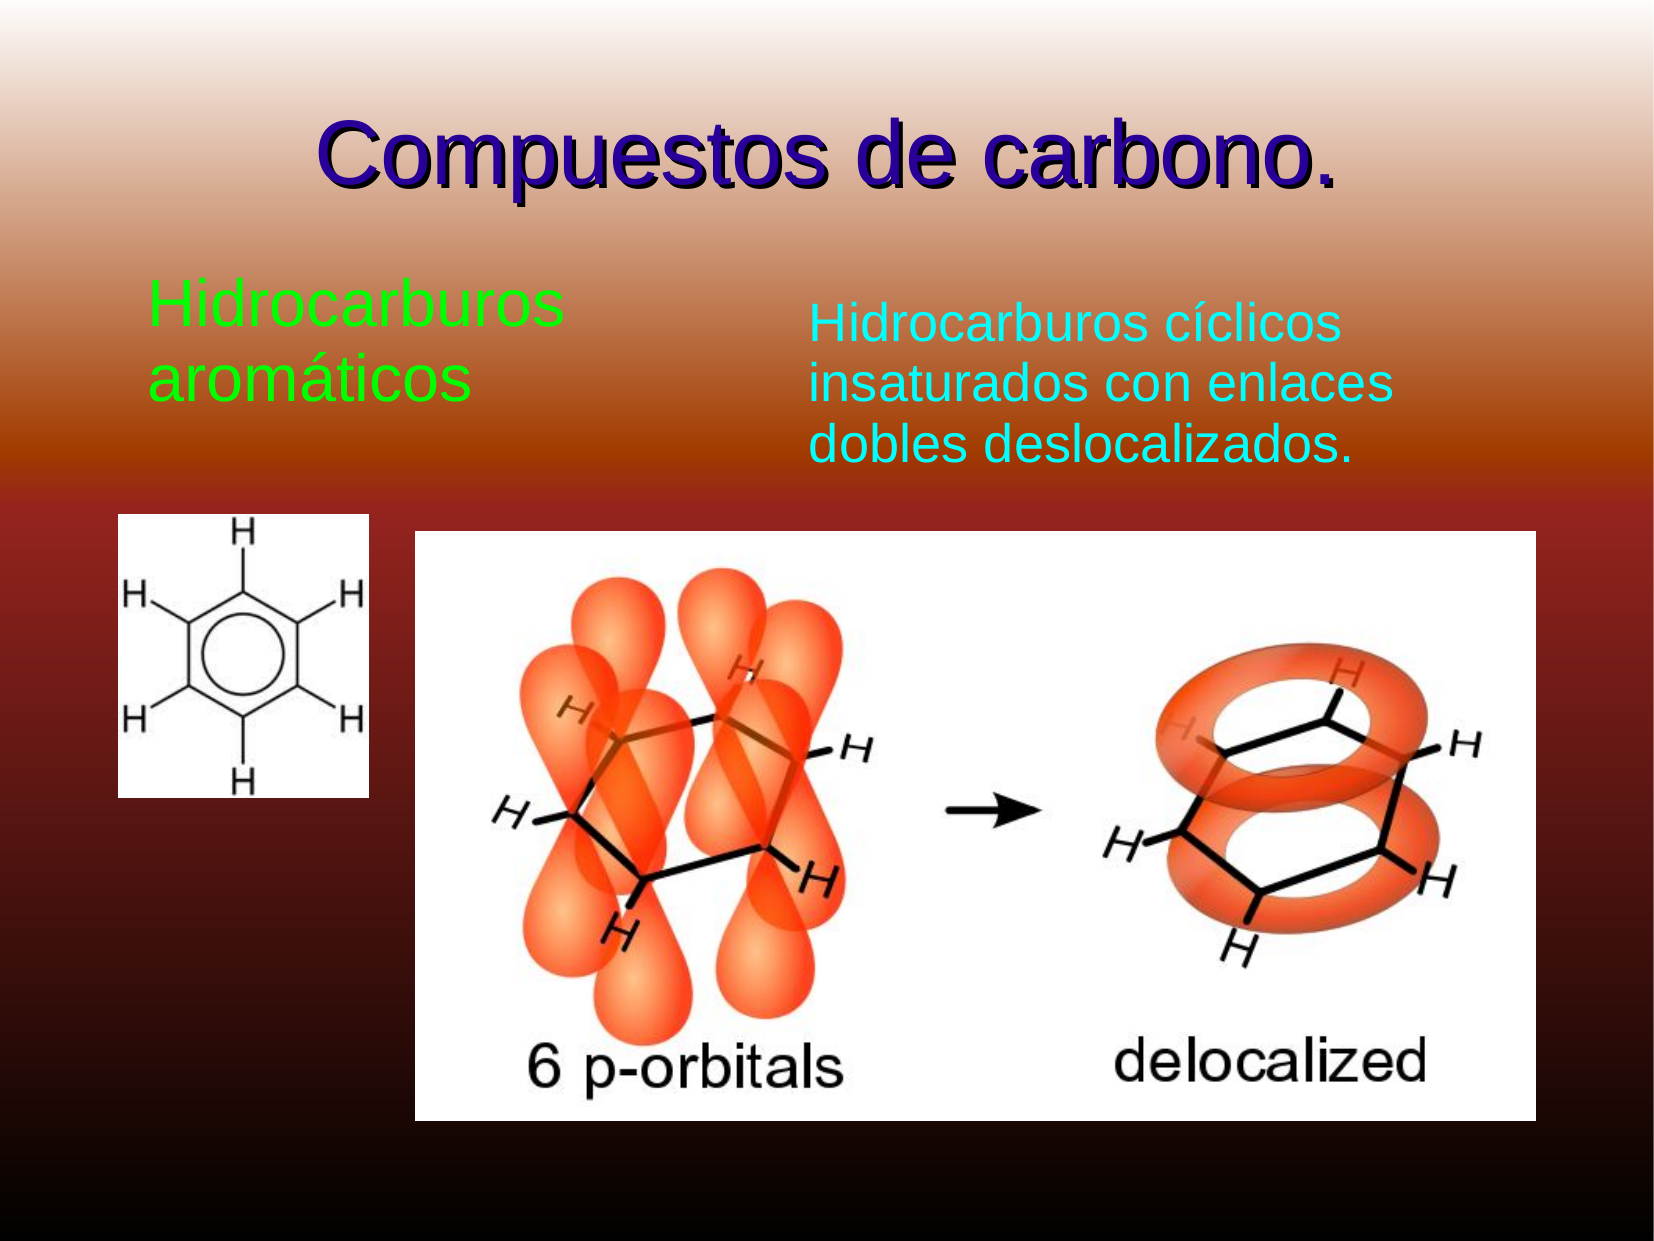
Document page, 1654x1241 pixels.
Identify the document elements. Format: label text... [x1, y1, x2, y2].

list Hidrocarburos aromáticos [76, 265, 739, 416]
picture [0, 0, 1654, 1241]
text_box Hidrocarburos cíclicos insaturados con enlaces dobles deslocalizados. [738, 292, 1506, 474]
title Compuestos de carbono. [82, 49, 1571, 257]
